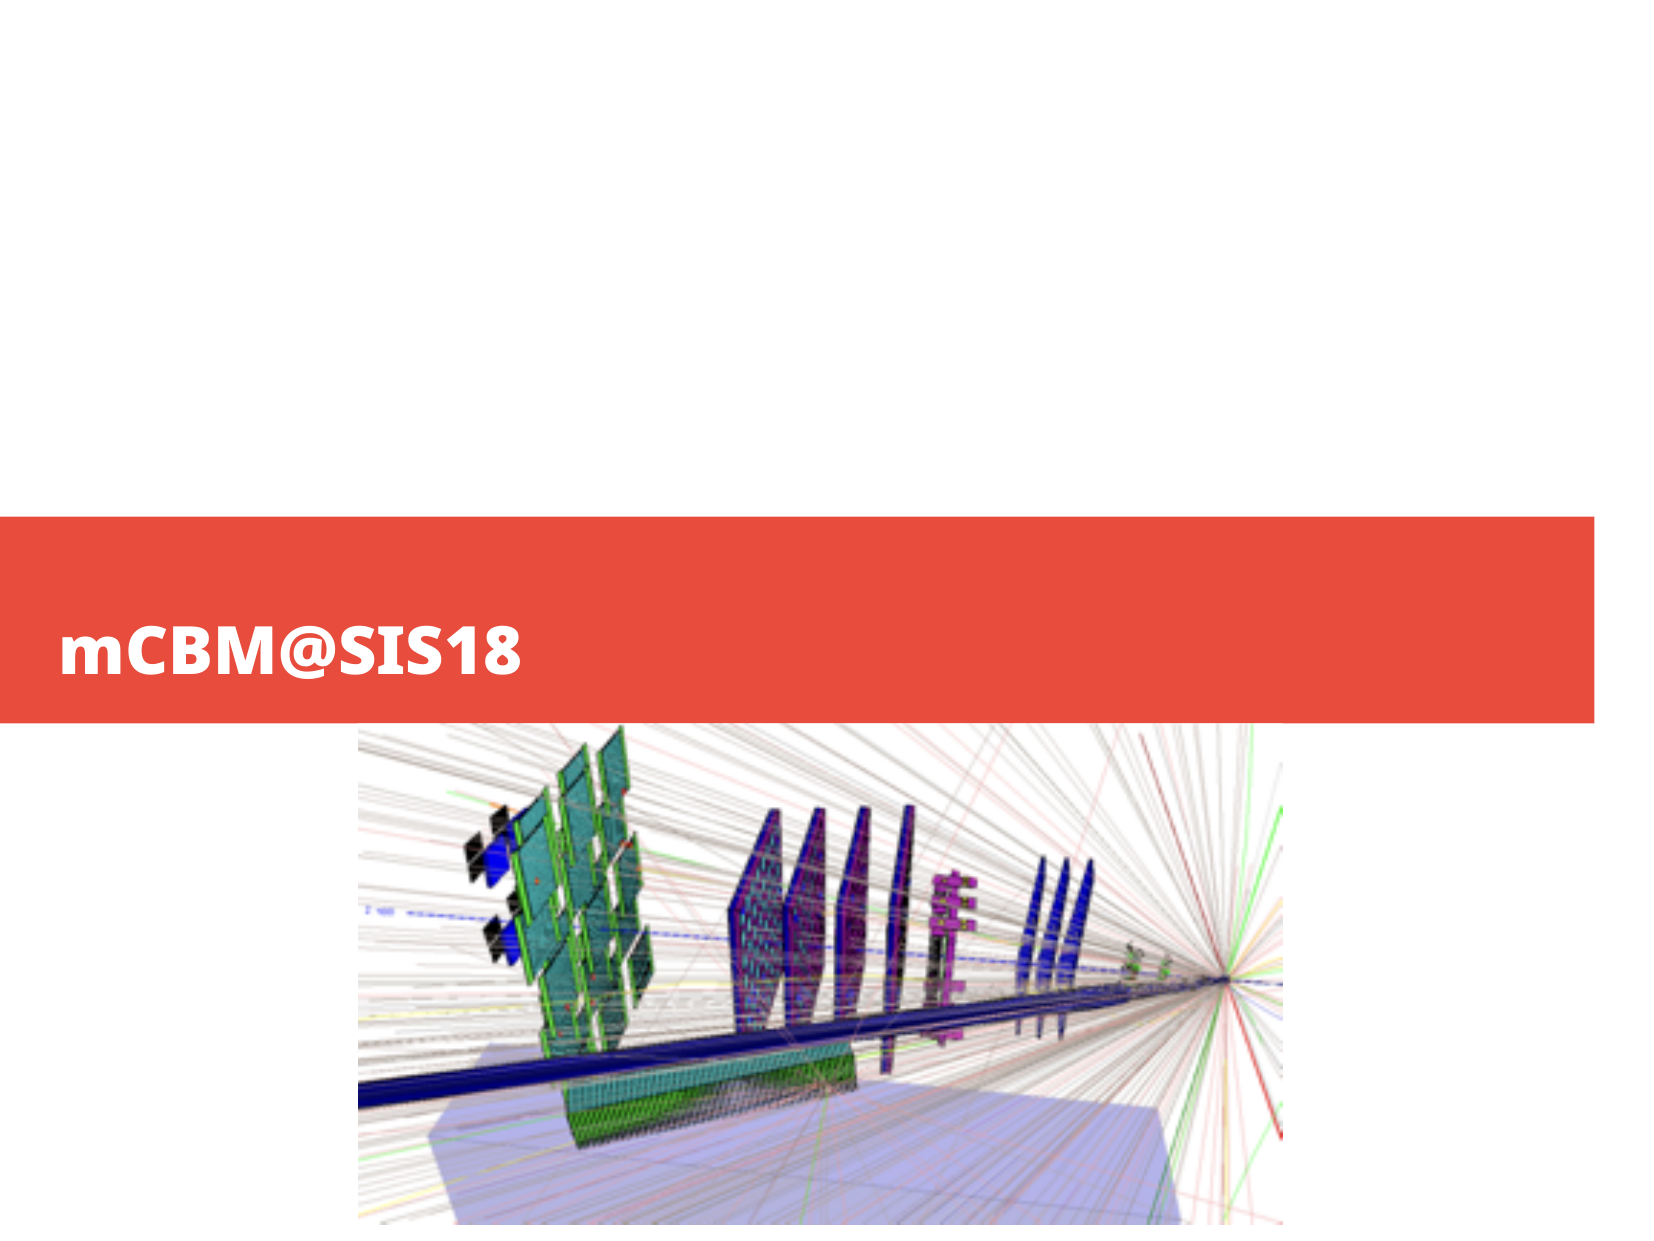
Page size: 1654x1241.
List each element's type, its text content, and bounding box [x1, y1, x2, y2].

title mCBM@SIS18 [59, 546, 1595, 694]
picture [358, 723, 1283, 1226]
